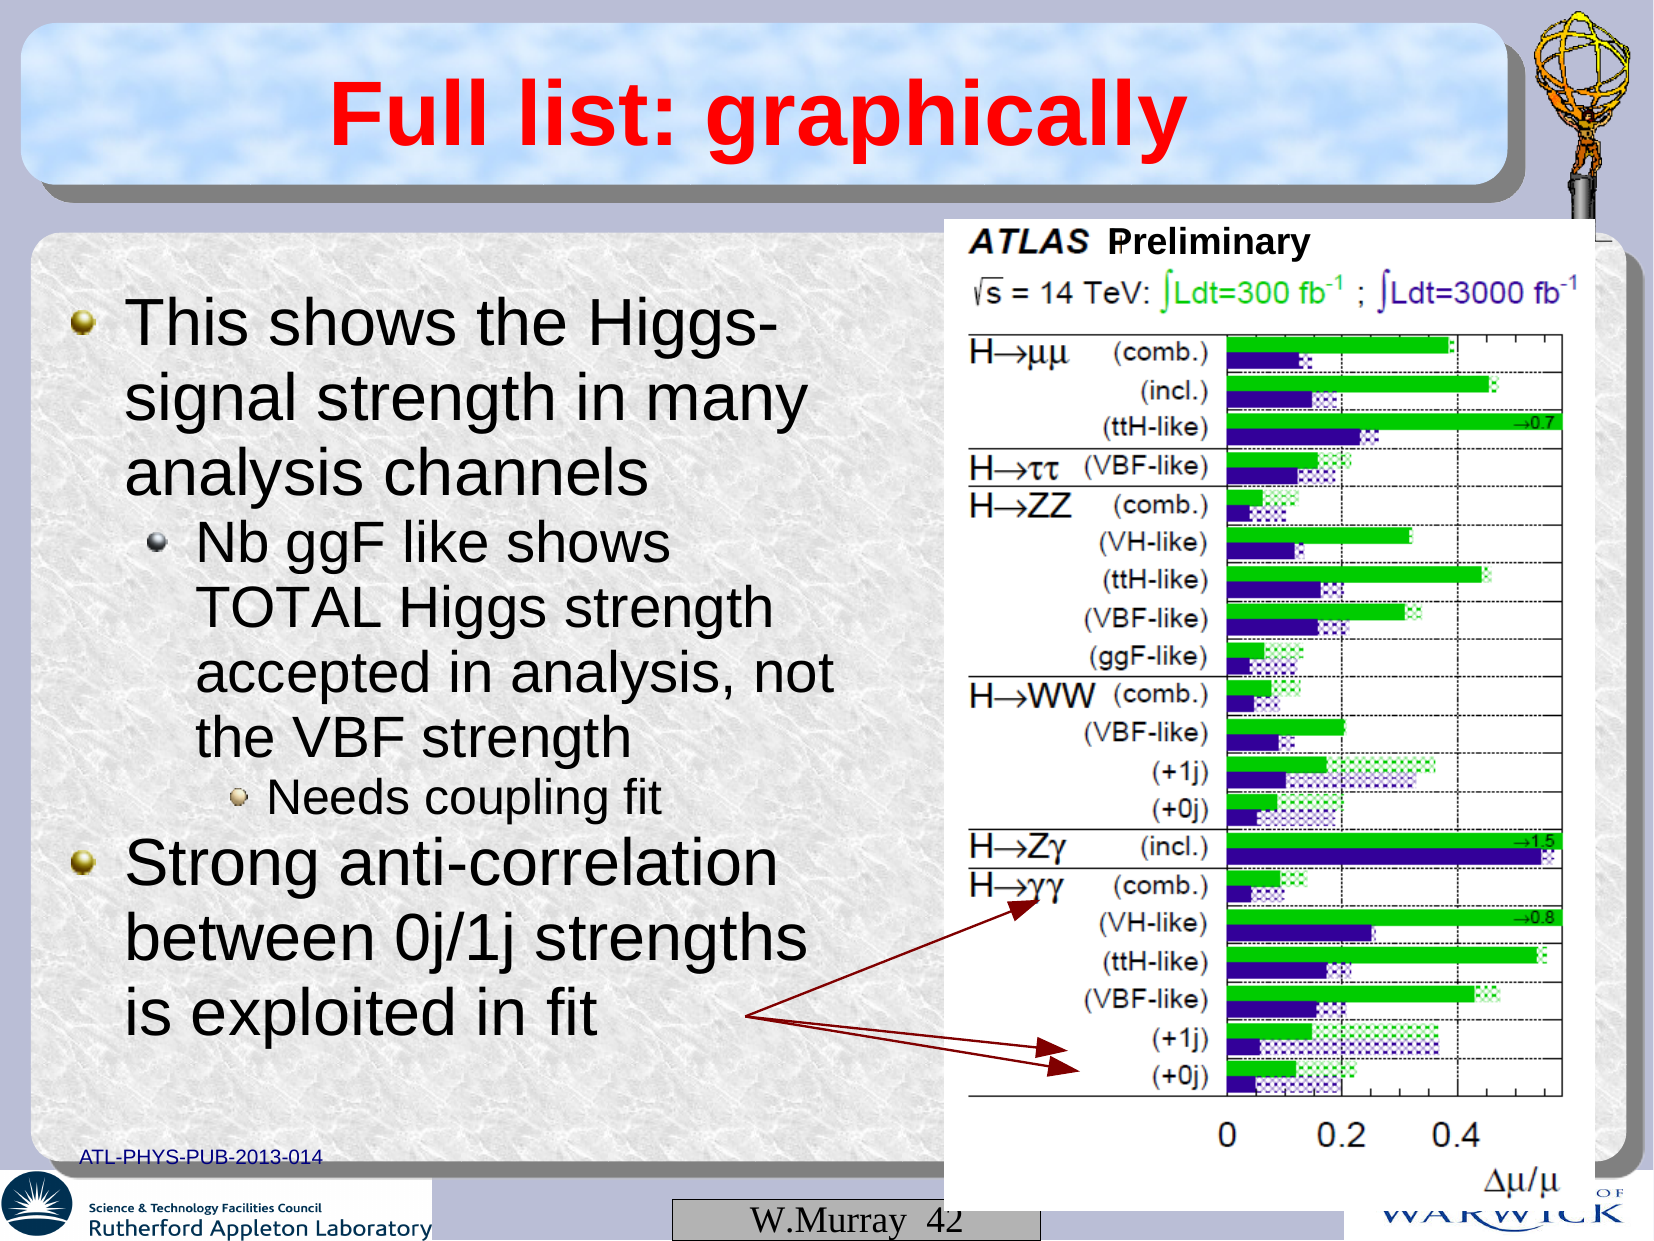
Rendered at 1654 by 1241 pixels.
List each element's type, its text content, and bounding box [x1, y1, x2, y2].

picture [20, 22, 1508, 181]
picture [0, 1170, 432, 1241]
title Full list: graphically [29, 39, 1489, 190]
list This shows the Higgs-signal strength in many analysis channels Nb ggF like shows TOTAL Higgs strength accepted in analysis, not the VBF strength Needs coupling fit Strong anti-correlation between 0j/1j strengths is exploited in fit [53, 285, 847, 1193]
picture [847, 1029, 1050, 1064]
text_box Preliminary [1092, 212, 1327, 270]
picture [30, 0, 1654, 1241]
text_box ATL-PHYS-PUB-2013-014 [64, 1138, 377, 1177]
